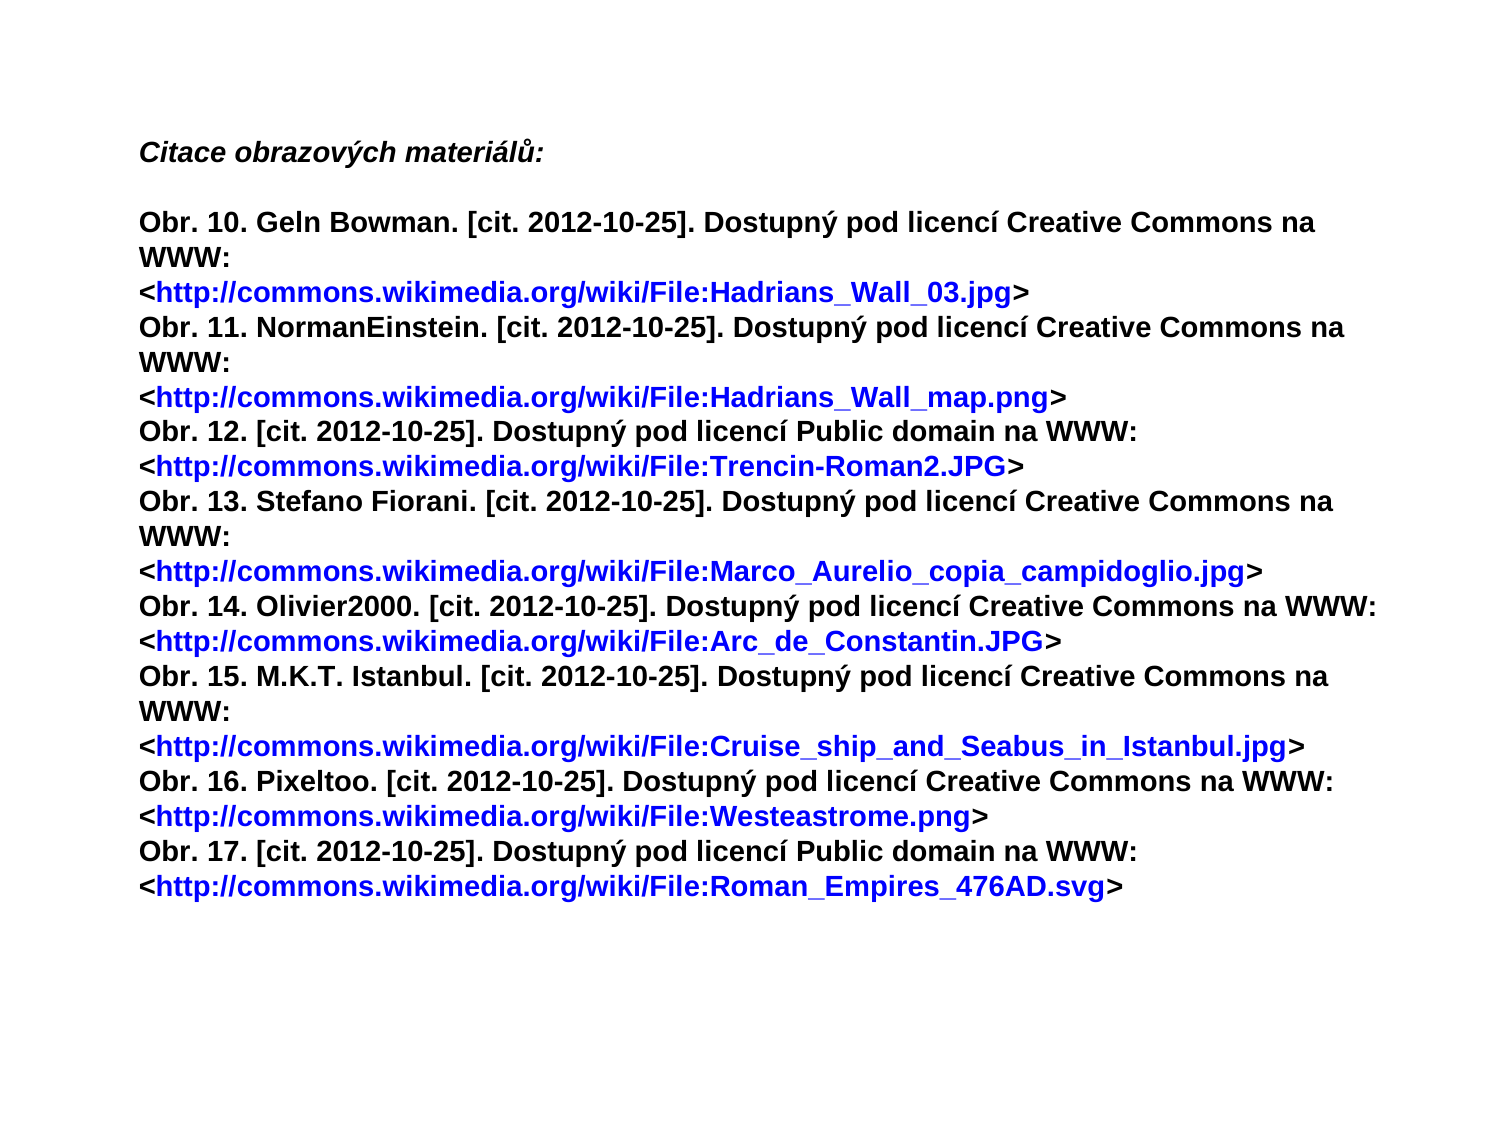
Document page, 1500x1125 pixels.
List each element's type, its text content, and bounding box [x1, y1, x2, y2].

text_box Citace obrazových materiálů: Obr. 10. Geln Bowman. [cit. 2012-10-25]. Dostupný pod licencí Creative Commons na WWW: <http://commons.wikimedia.org/wiki/File:Hadrians_Wall_03.jpg> Obr. 11. NormanEinstein. [cit. 2012-10-25]. Dostupný pod licencí Creative Commons na WWW: <http://commons.wikimedia.org/wiki/File:Hadrians_Wall_map.png> Obr. 12. [cit. 2012-10-25]. Dostupný pod licencí Public domain na WWW: <http://commons.wikimedia.org/wiki/File:Trencin-Roman2.JPG> Obr. 13. Stefano Fiorani. [cit. 2012-10-25]. Dostupný pod licencí Creative Commons na WWW: <http://commons.wikimedia.org/wiki/File:Marco_Aurelio_copia_campidoglio.jpg> Obr. 14. Olivier2000. [cit. 2012-10-25]. Dostupný pod licencí Creative Commons na WWW: <http://commons.wikimedia.org/wiki/File:Arc_de_Constantin.JPG> Obr. 15. M.K.T. Istanbul. [cit. 2012-10-25]. Dostupný pod licencí Creative Commons na WWW: <http://commons.wikimedia.org/wiki/File:Cruise_ship_and_Seabus_in_Istanbul.jpg> Obr. 16. Pixeltoo. [cit. 2012-10-25]. Dostupný pod licencí Creative Commons na WWW: <http://commons.wikimedia.org/wiki/File:Westeastrome.png> Obr. 17. [cit. 2012-10-25]. Dostupný pod licencí Public domain na WWW: <http://commons.wikimedia.org/wiki/File:Roman_Empires_476AD.svg> [123, 125, 1424, 911]
